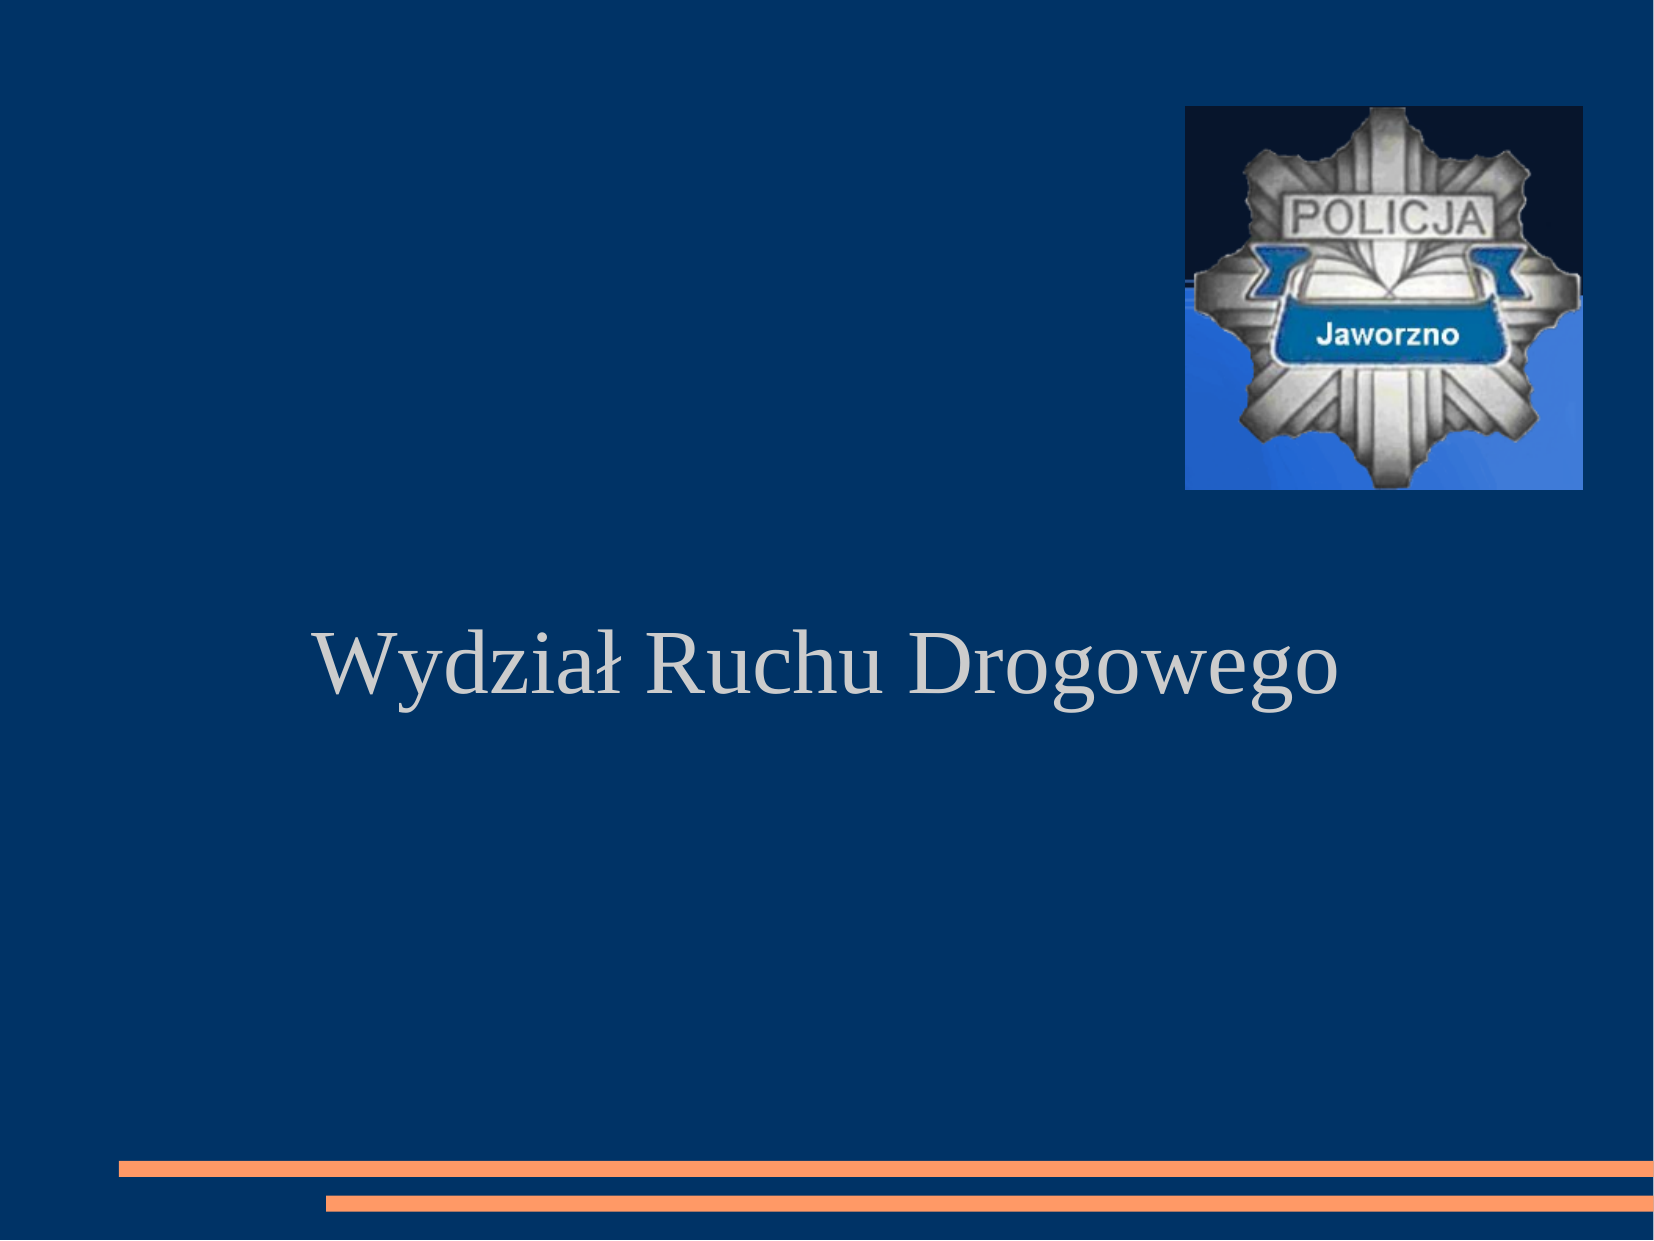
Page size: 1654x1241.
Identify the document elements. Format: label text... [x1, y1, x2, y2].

picture [1185, 106, 1583, 490]
subtitle Wydział Ruchu Drogowego [82, 49, 1571, 1174]
